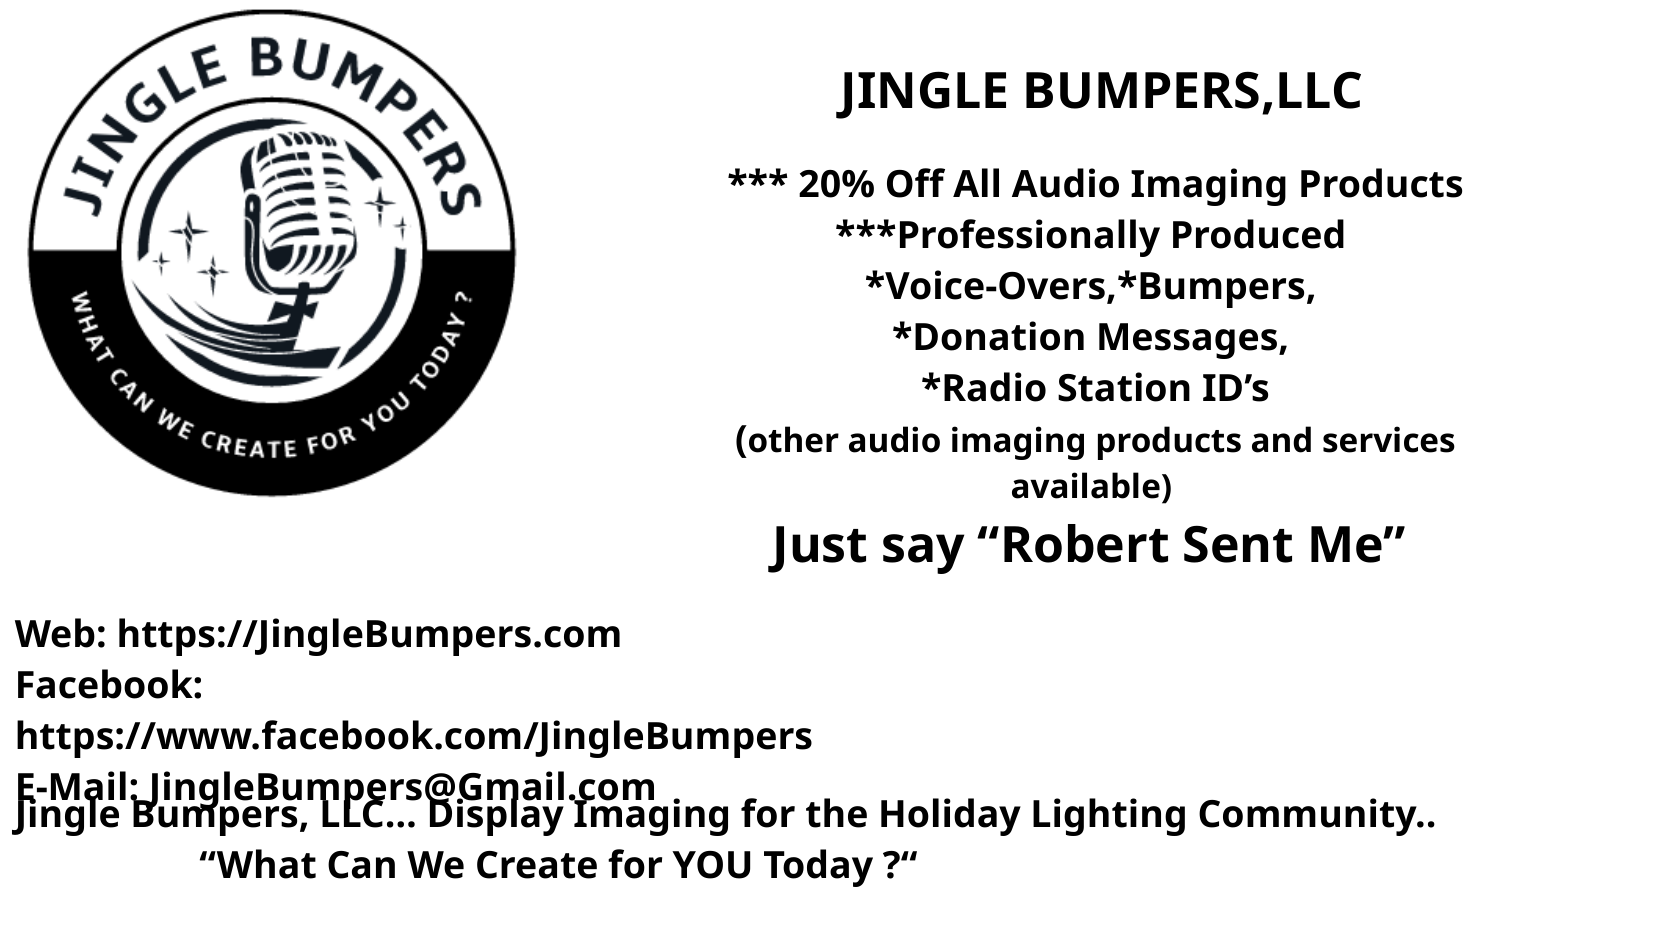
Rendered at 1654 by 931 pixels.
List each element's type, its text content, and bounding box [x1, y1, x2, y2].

text_box Jingle Bumpers, LLC… Display Imaging for the Holiday Lighting Community.. “What Can We Create for YOU Today ?“ [0, 780, 1576, 931]
text_box *** 20% Off All Audio Imaging Products ***Professionally Produced *Voice-Overs,*Bumpers, *Donation Messages, *Radio Station ID’s (other audio imaging products and services available) Just say “Robert Sent Me” [712, 150, 1613, 548]
picture [23, 0, 526, 502]
text_box Web: https://JingleBumpers.com Facebook: https://www.facebook.com/JingleBumpers E-Mail: JingleBumpers@Gmail.com [0, 600, 1013, 772]
text_box JINGLE BUMPERS,LLC [826, 47, 1463, 150]
